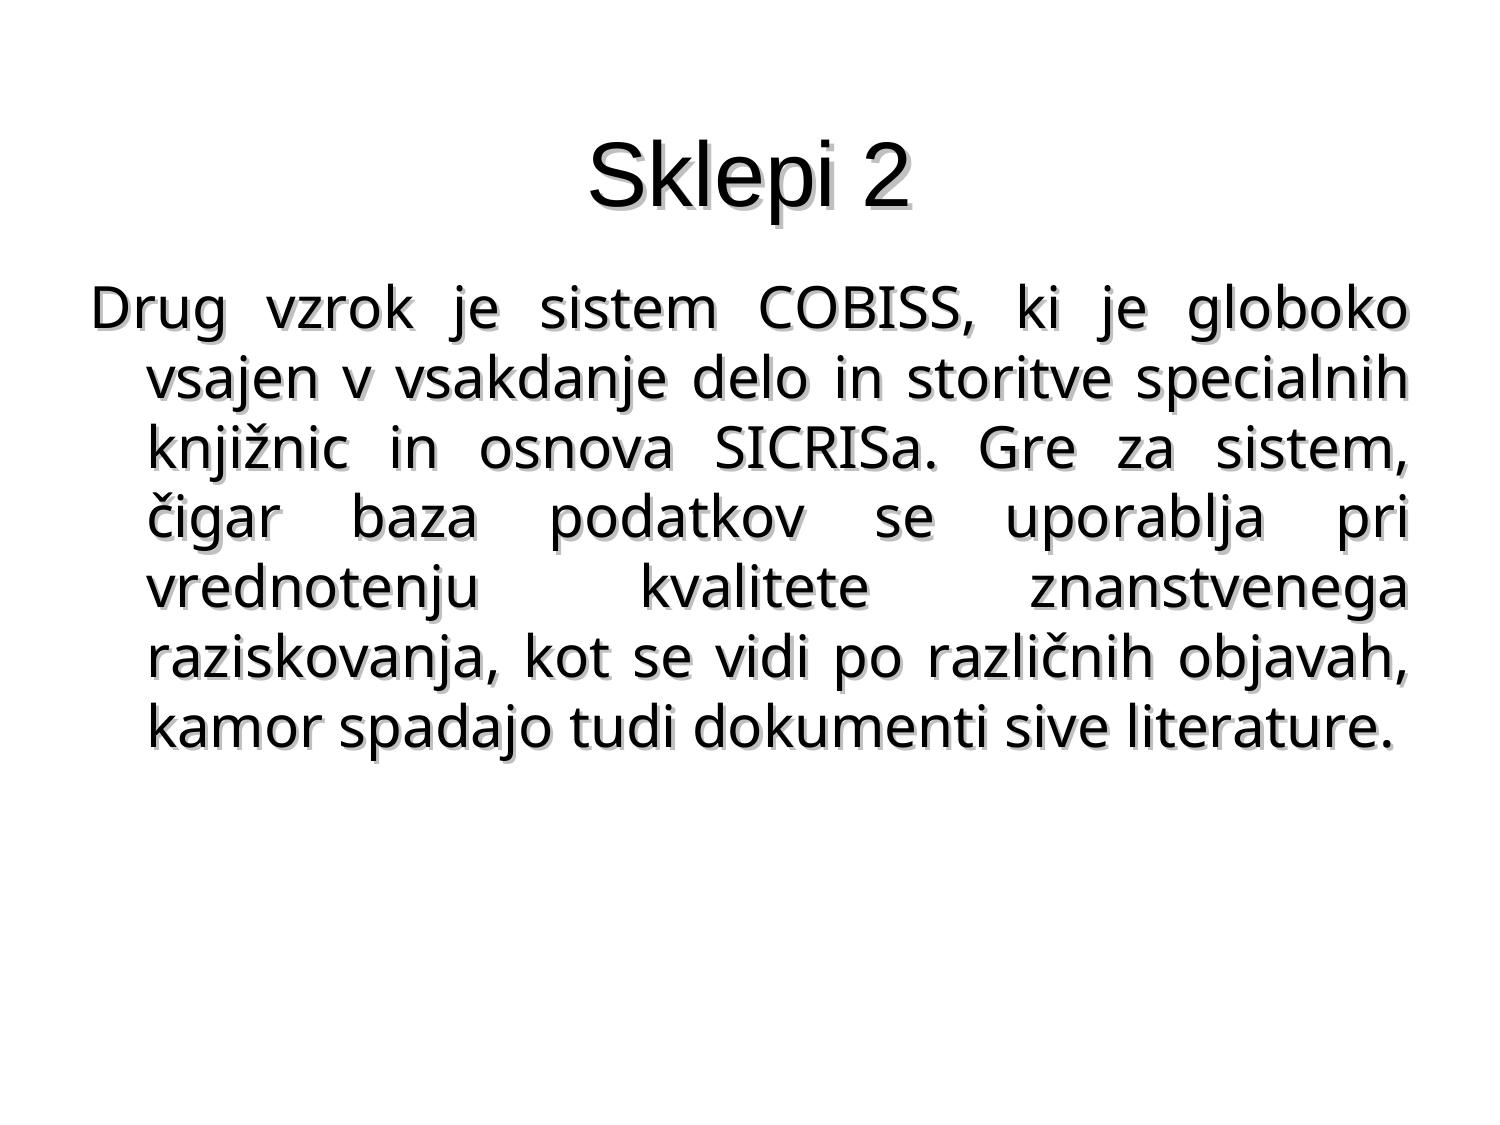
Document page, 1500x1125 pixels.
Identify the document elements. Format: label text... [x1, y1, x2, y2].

list Drug vzrok je sistem COBISS, ki je globoko vsajen v vsakdanje delo in storitve specialnih knjižnic in osnova SICRISa. Gre za sistem, čigar baza podatkov se uporablja pri vrednotenju kvalitete znanstvenega raziskovanja, kot se vidi po različnih objavah, kamor spadajo tudi dokumenti sive literature. [75, 262, 1426, 1006]
title Sklepi 2 [75, 25, 1426, 233]
